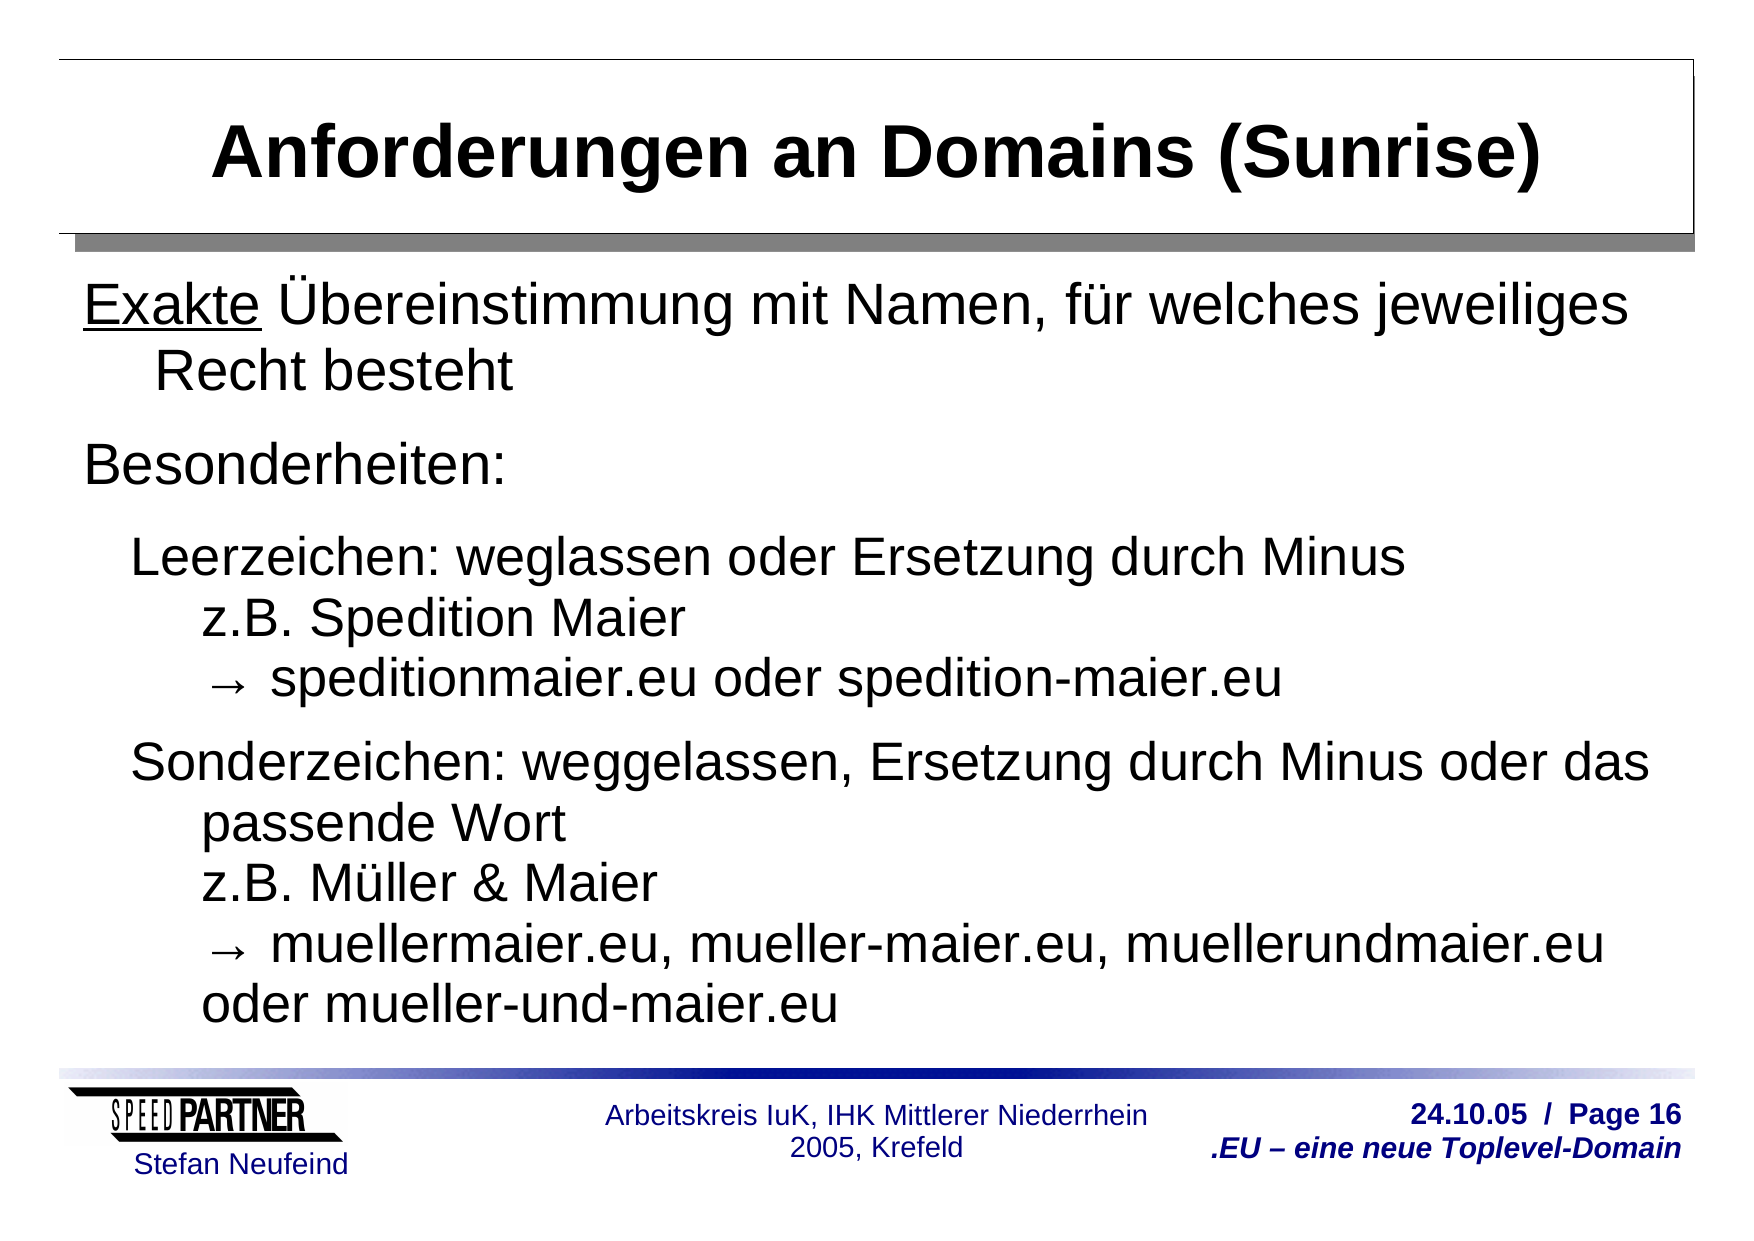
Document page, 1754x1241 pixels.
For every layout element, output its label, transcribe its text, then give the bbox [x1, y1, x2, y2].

list Exakte Übereinstimmung mit Namen, für welches jeweiliges Recht besteht Besonderheiten: Leerzeichen: weglassen oder Ersetzung durch Minus z.B. Spedition Maier → speditionmaier.eu oder spedition-maier.eu Sonderzeichen: weggelassen, Ersetzung durch Minus oder das passende Wort z.B. Müller & Maier → muellermaier.eu, mueller-maier.eu, muellerundmaier.eu oder mueller-und-maier.eu [71, 272, 1695, 1055]
picture [59, 1068, 1695, 1079]
picture [64, 1082, 348, 1146]
title Anforderungen an Domains (Sunrise) [59, 59, 1695, 244]
